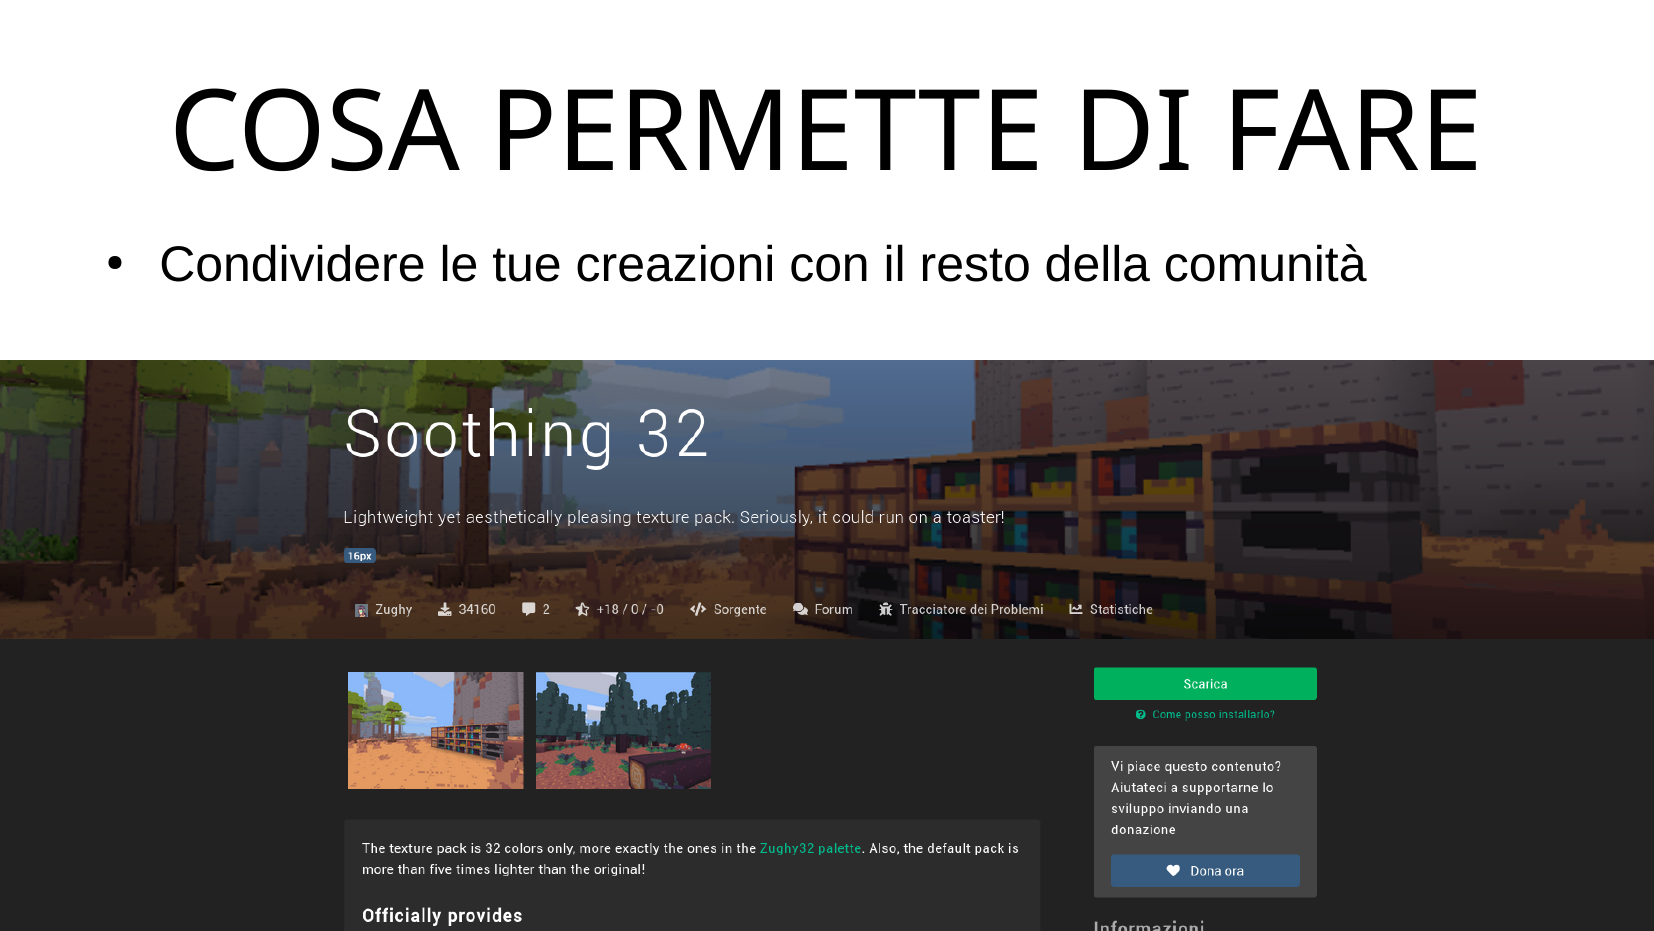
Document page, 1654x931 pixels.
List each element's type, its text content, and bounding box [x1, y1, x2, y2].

title COSA PERMETTE DI FARE [82, 48, 1571, 205]
picture [0, 360, 1654, 931]
list Condividere le tue creazioni con il resto della comunità [88, 236, 1577, 360]
